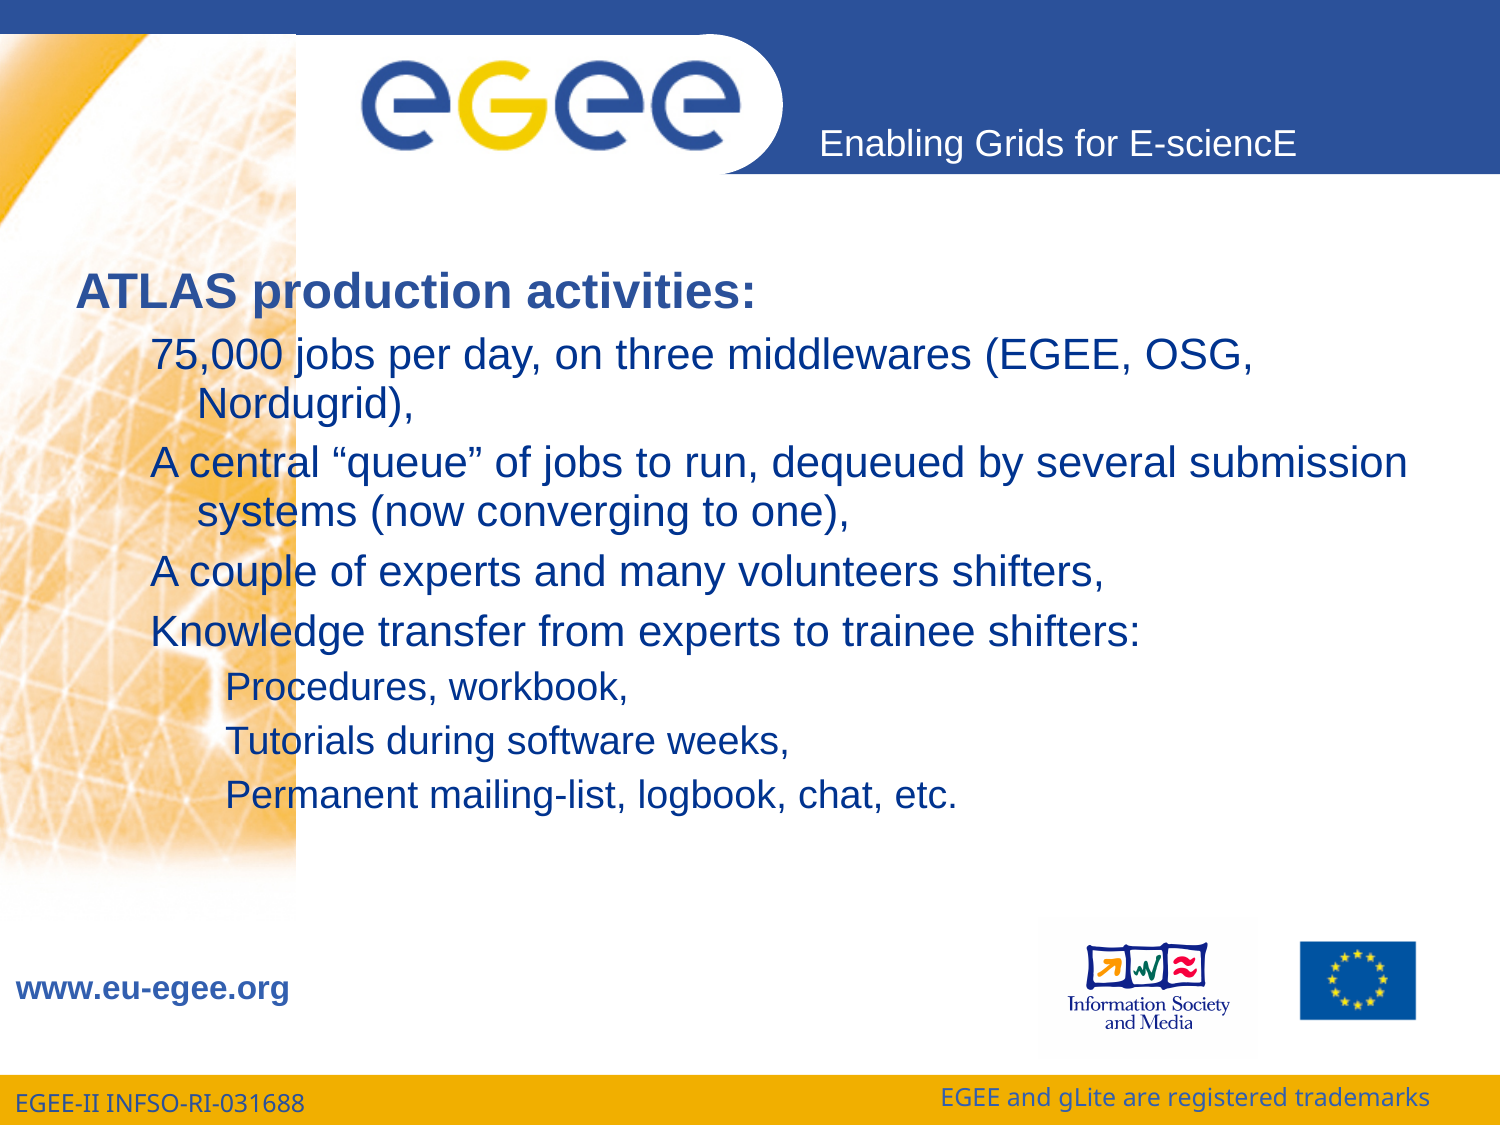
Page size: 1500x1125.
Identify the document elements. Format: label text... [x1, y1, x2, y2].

picture [1038, 991, 1258, 1059]
picture [0, 34, 296, 921]
list ATLAS production activities: 75,000 jobs per day, on three middlewares (EGEE, OSG, Nordugrid), A central “queue” of jobs to run, dequeued by several submission systems (now converging to one), A couple of experts and many volunteers shifters, Knowledge transfer from experts to trainee shifters: Procedures, workbook, Tutorials during software weeks, Permanent mailing-list, logbook, chat, etc. [75, 263, 1425, 991]
picture [355, 56, 748, 154]
picture [1291, 991, 1424, 1028]
